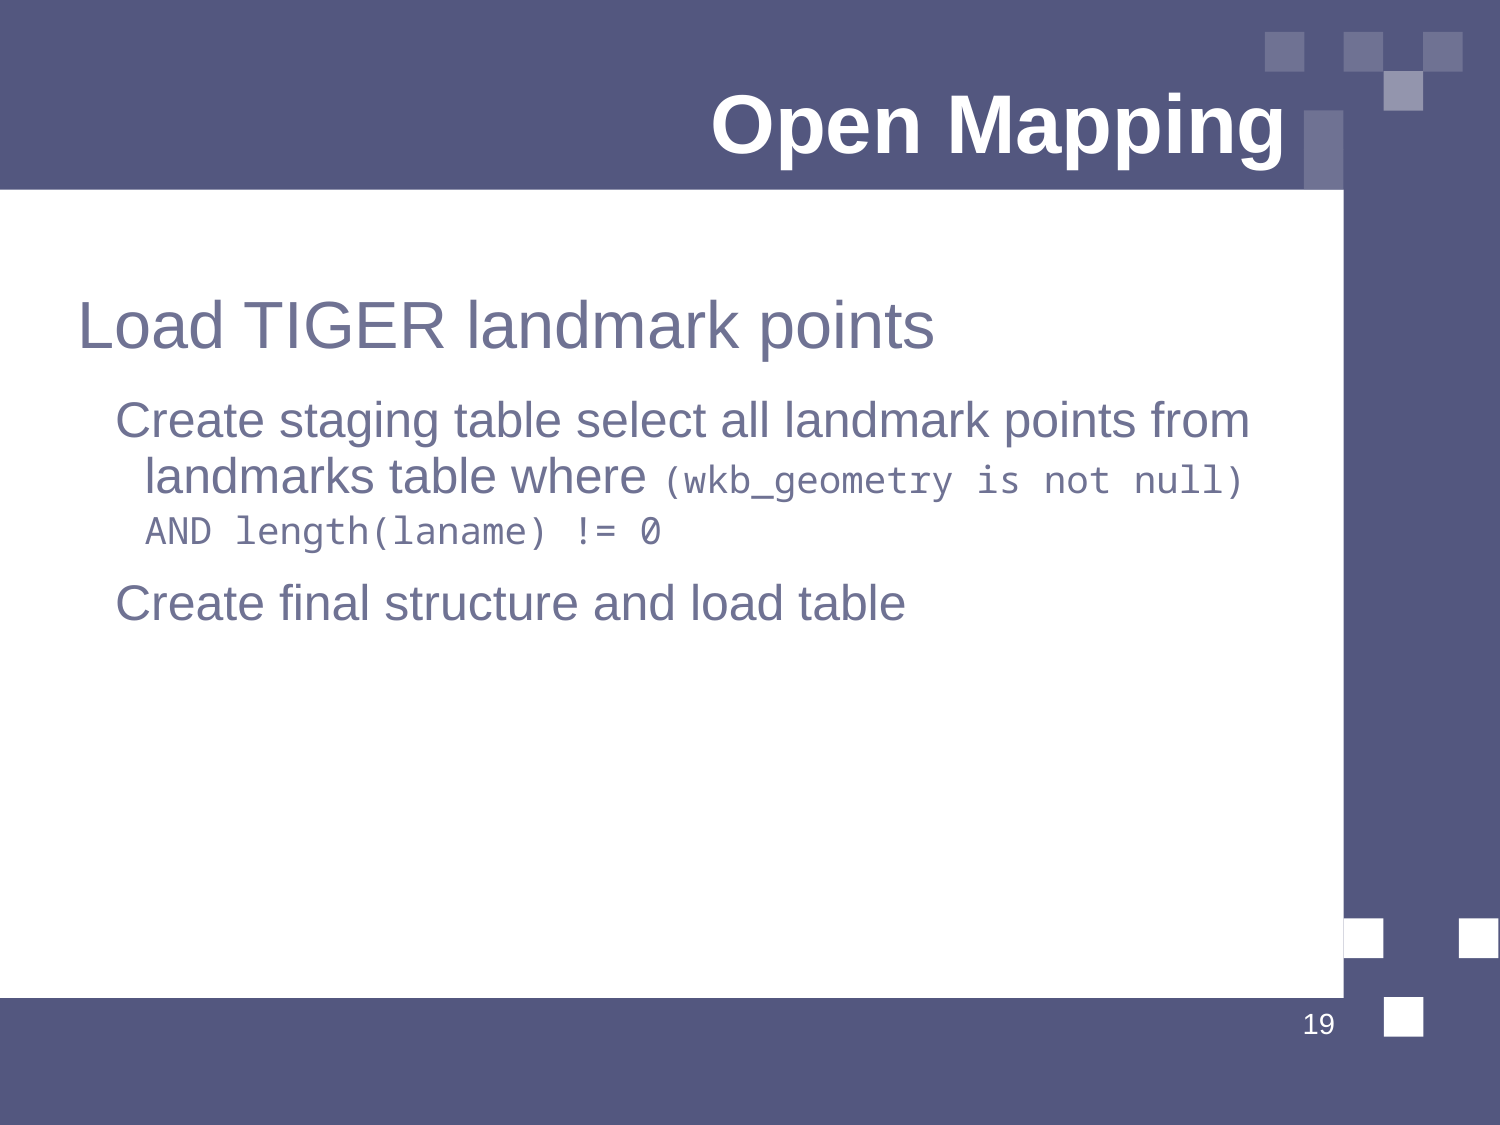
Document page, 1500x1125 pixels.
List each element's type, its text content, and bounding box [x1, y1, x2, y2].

list Load TIGER landmark points Create staging table select all landmark points from landmarks table where (wkb_geometry is not null) AND length(laname) != 0 Create final structure and load table [59, 250, 1289, 945]
title Open Mapping [58, 74, 1288, 176]
